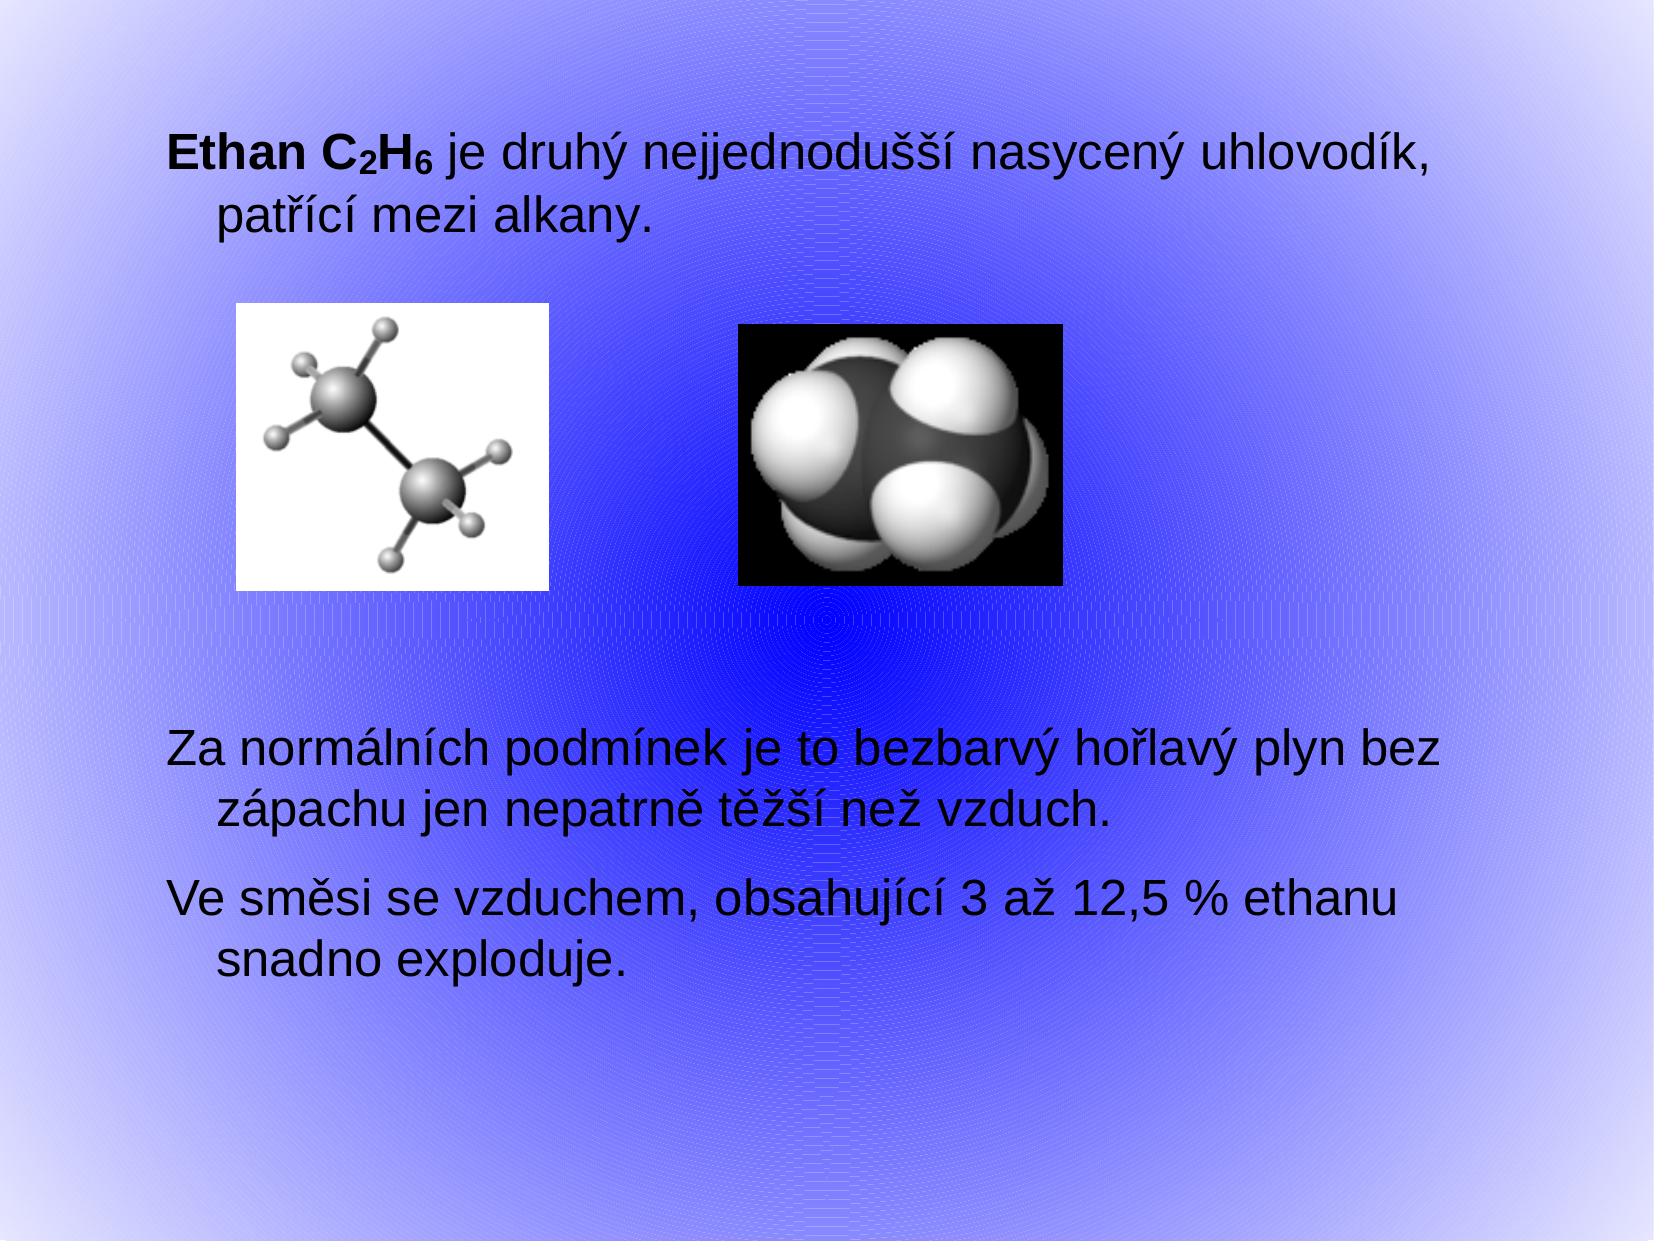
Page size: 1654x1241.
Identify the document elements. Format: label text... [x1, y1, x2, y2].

picture [738, 324, 1063, 586]
list Ethan C2H6 je druhý nejjednodušší nasycený uhlovodík, patřící mezi alkany. Za normálních podmínek je to bezbarvý hořlavý plyn bez zápachu jen nepatrně těžší než vzduch. Ve směsi se vzduchem, obsahující 3 až 12,5 % ethanu snadno exploduje. [82, 118, 1571, 993]
picture [236, 303, 549, 591]
